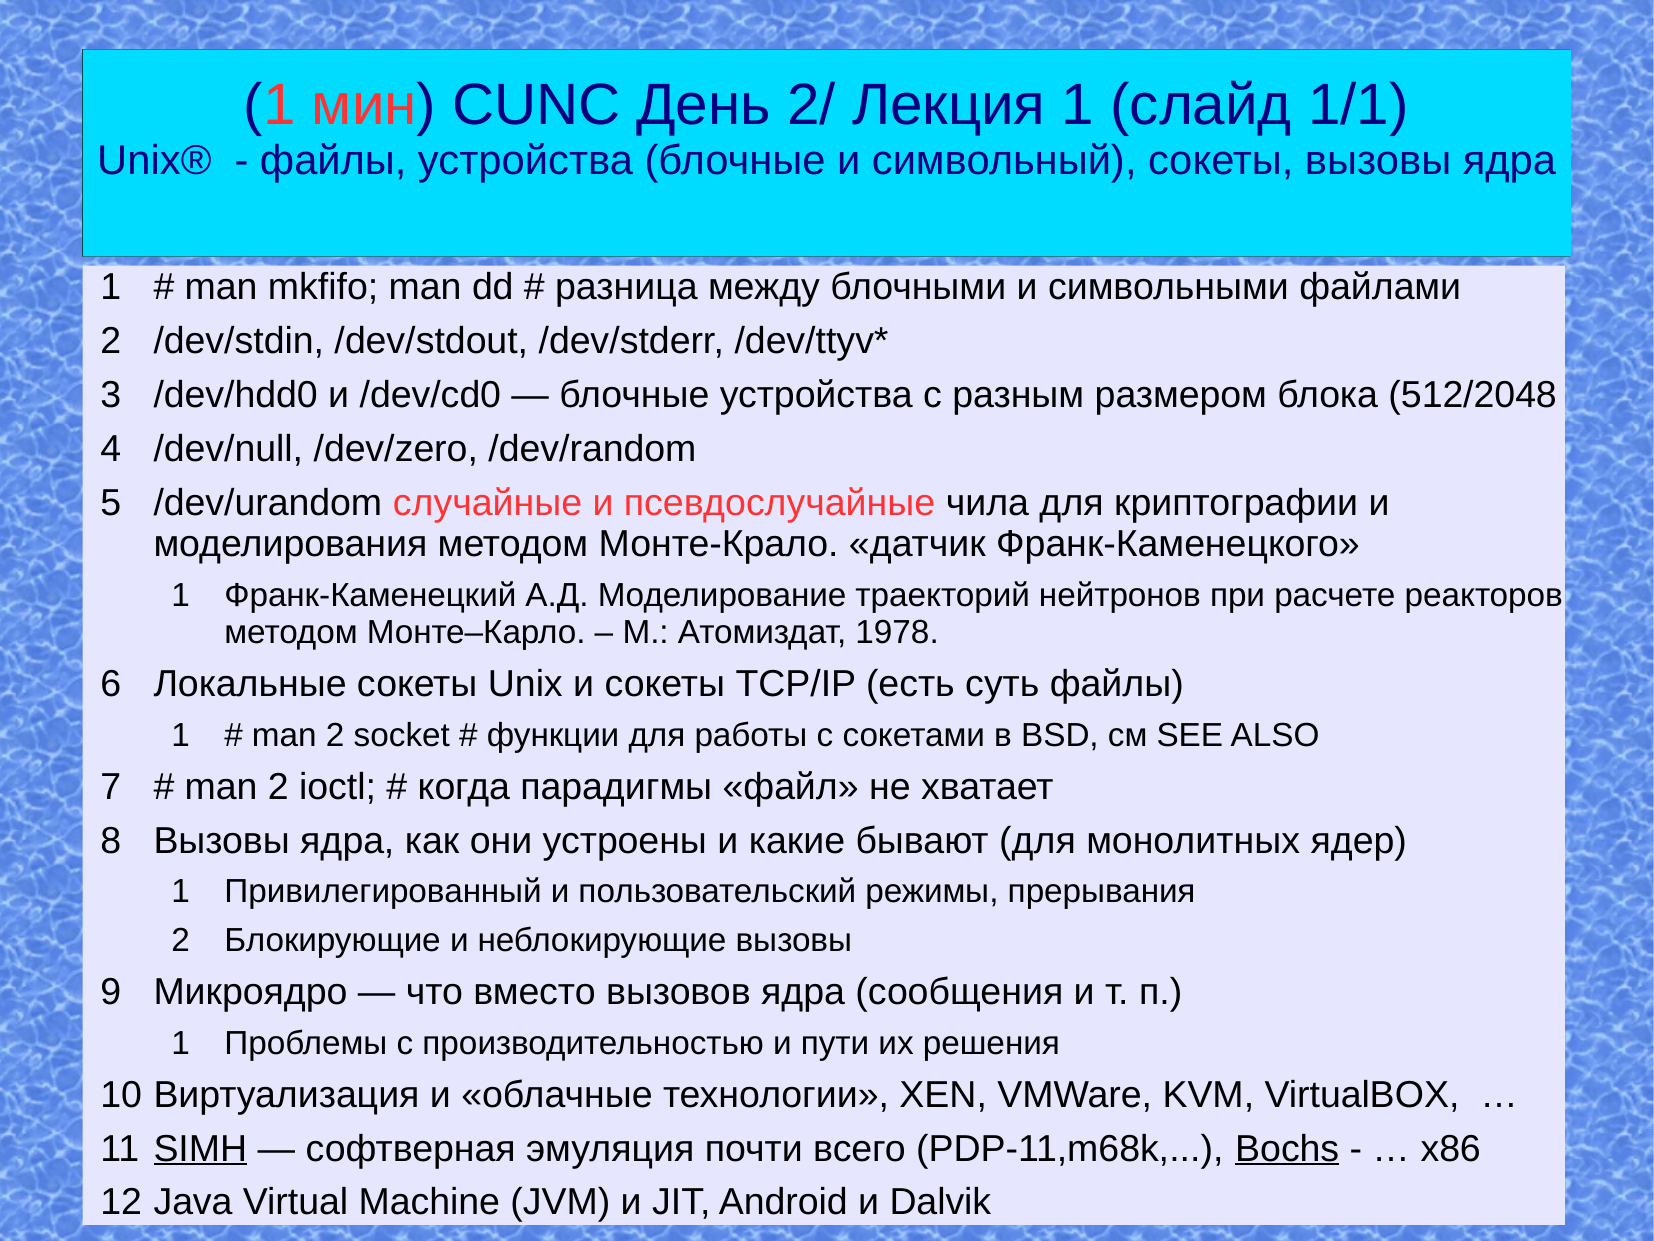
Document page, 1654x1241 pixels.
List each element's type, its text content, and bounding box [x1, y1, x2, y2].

title (1 мин) CUNC День 2/ Лекция 1 (слайд 1/1) Unix® - файлы, устройства (блочные и символьный), сокеты, вызовы ядра [82, 49, 1571, 257]
picture [0, 0, 1654, 1241]
list # man mkfifo; man dd # разница между блочными и символьными файлами /dev/stdin, /dev/stdout, /dev/stderr, /dev/ttyv* /dev/hdd0 и /dev/cd0 — блочные устройства с разным размером блока (512/2048 /dev/null, /dev/zero, /dev/random /dev/urandom случайные и псевдослучайные чила для криптографии и моделирования методом Монте-Крало. «датчик Франк-Каменецкого» Франк-Каменецкий А.Д. Моделирование траекторий нейтронов при расчете реакторов методом Монте–Карло. – М.: Атомиздат, 1978. Локальные сокеты Unix и сокеты TCP/IP (есть суть файлы) # man 2 socket # функции для работы с сокетами в BSD, см SEE ALSO # man 2 ioctl; # когда парадигмы «файл» не хватает Вызовы ядра, как они устроены и какие бывают (для монолитных ядер) Привилегированный и пользовательский режимы, прерывания Блокирующие и неблокирующие вызовы Микроядро — что вместо вызовов ядра (сообщения и т. п.) Проблемы с производительностью и пути их решения Виртуализация и «облачные технологии», XEN, VMWare, KVM, VirtualBOX, … SIMH — софтверная эмуляция почти всего (PDP-11,m68k,...), Bochs - … x86 Java Virtual Machine (JVM) и JIT, Android и Dalvik [82, 265, 1565, 1225]
